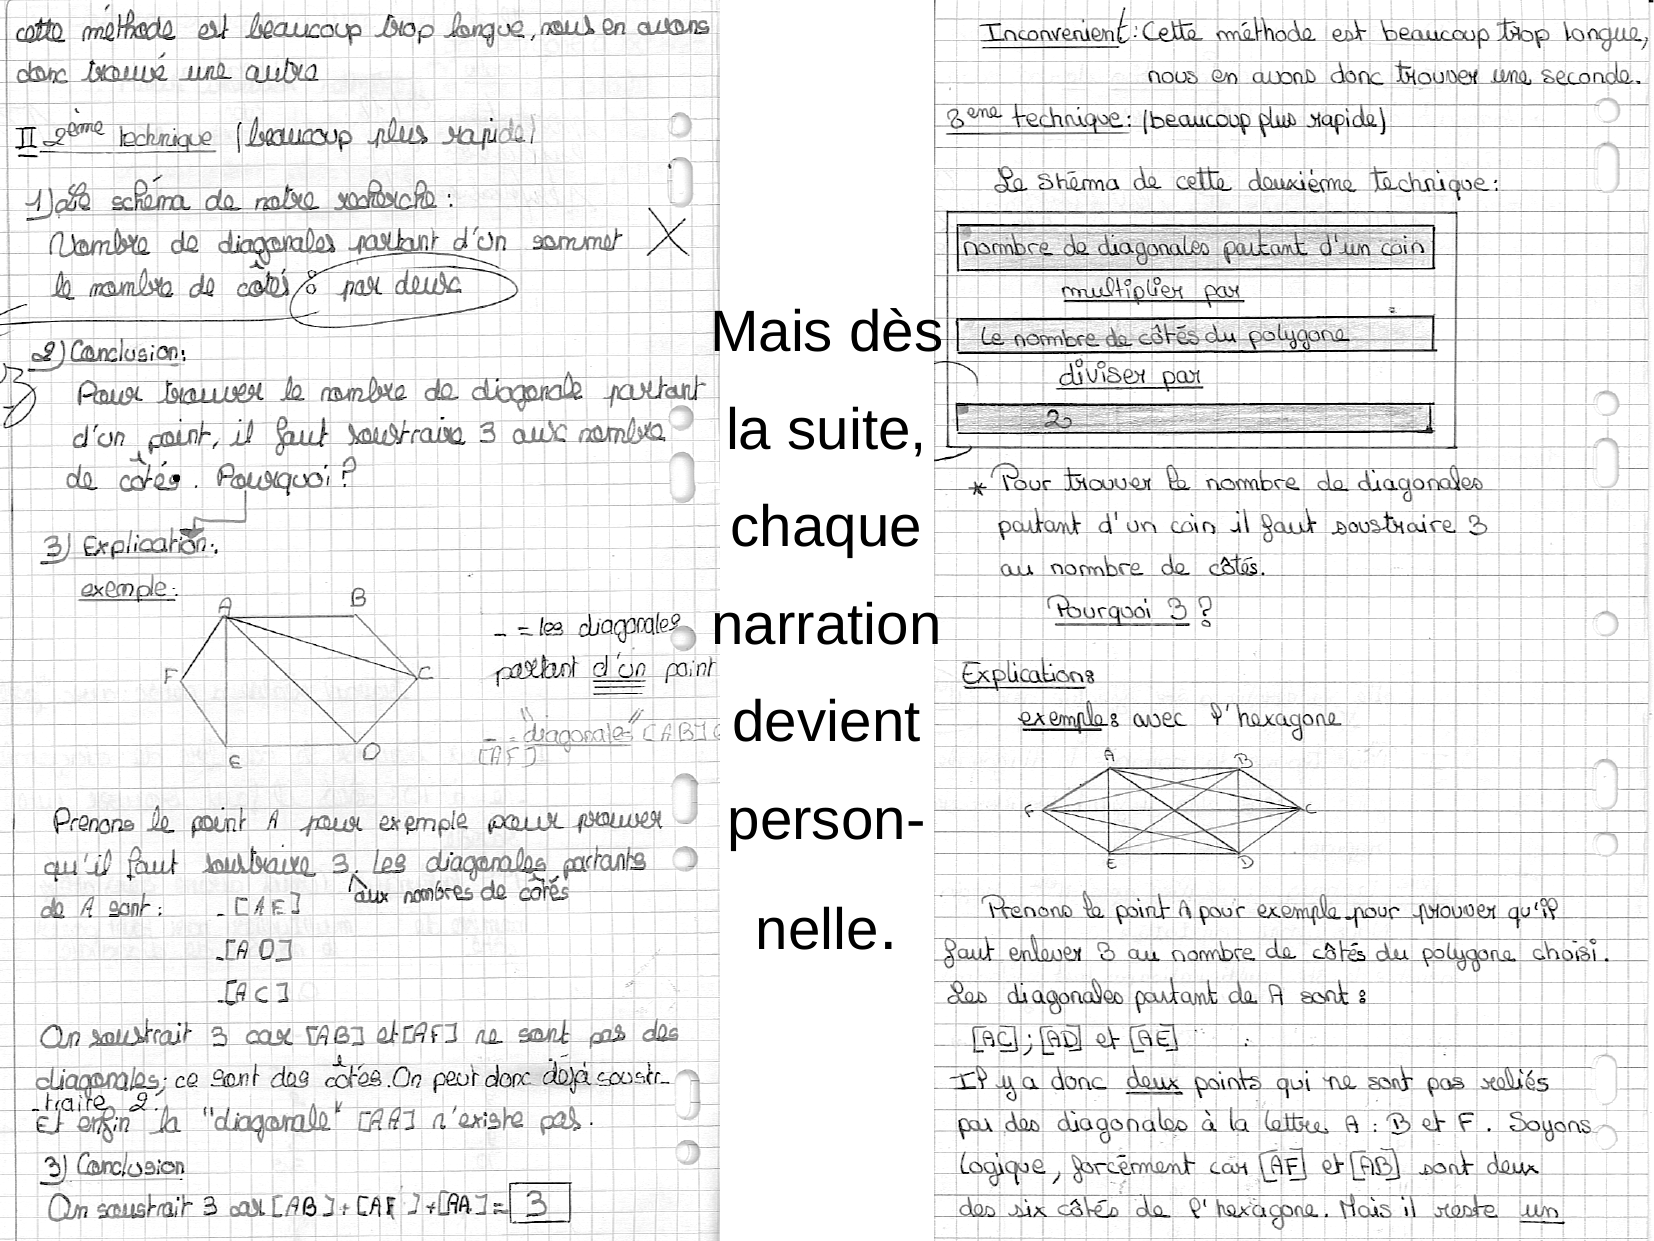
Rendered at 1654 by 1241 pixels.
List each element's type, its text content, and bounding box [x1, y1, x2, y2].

title Mais dès la suite, chaque narration devient person-nelle. [708, 49, 945, 1182]
picture [0, 0, 720, 1241]
picture [934, 0, 1654, 1241]
